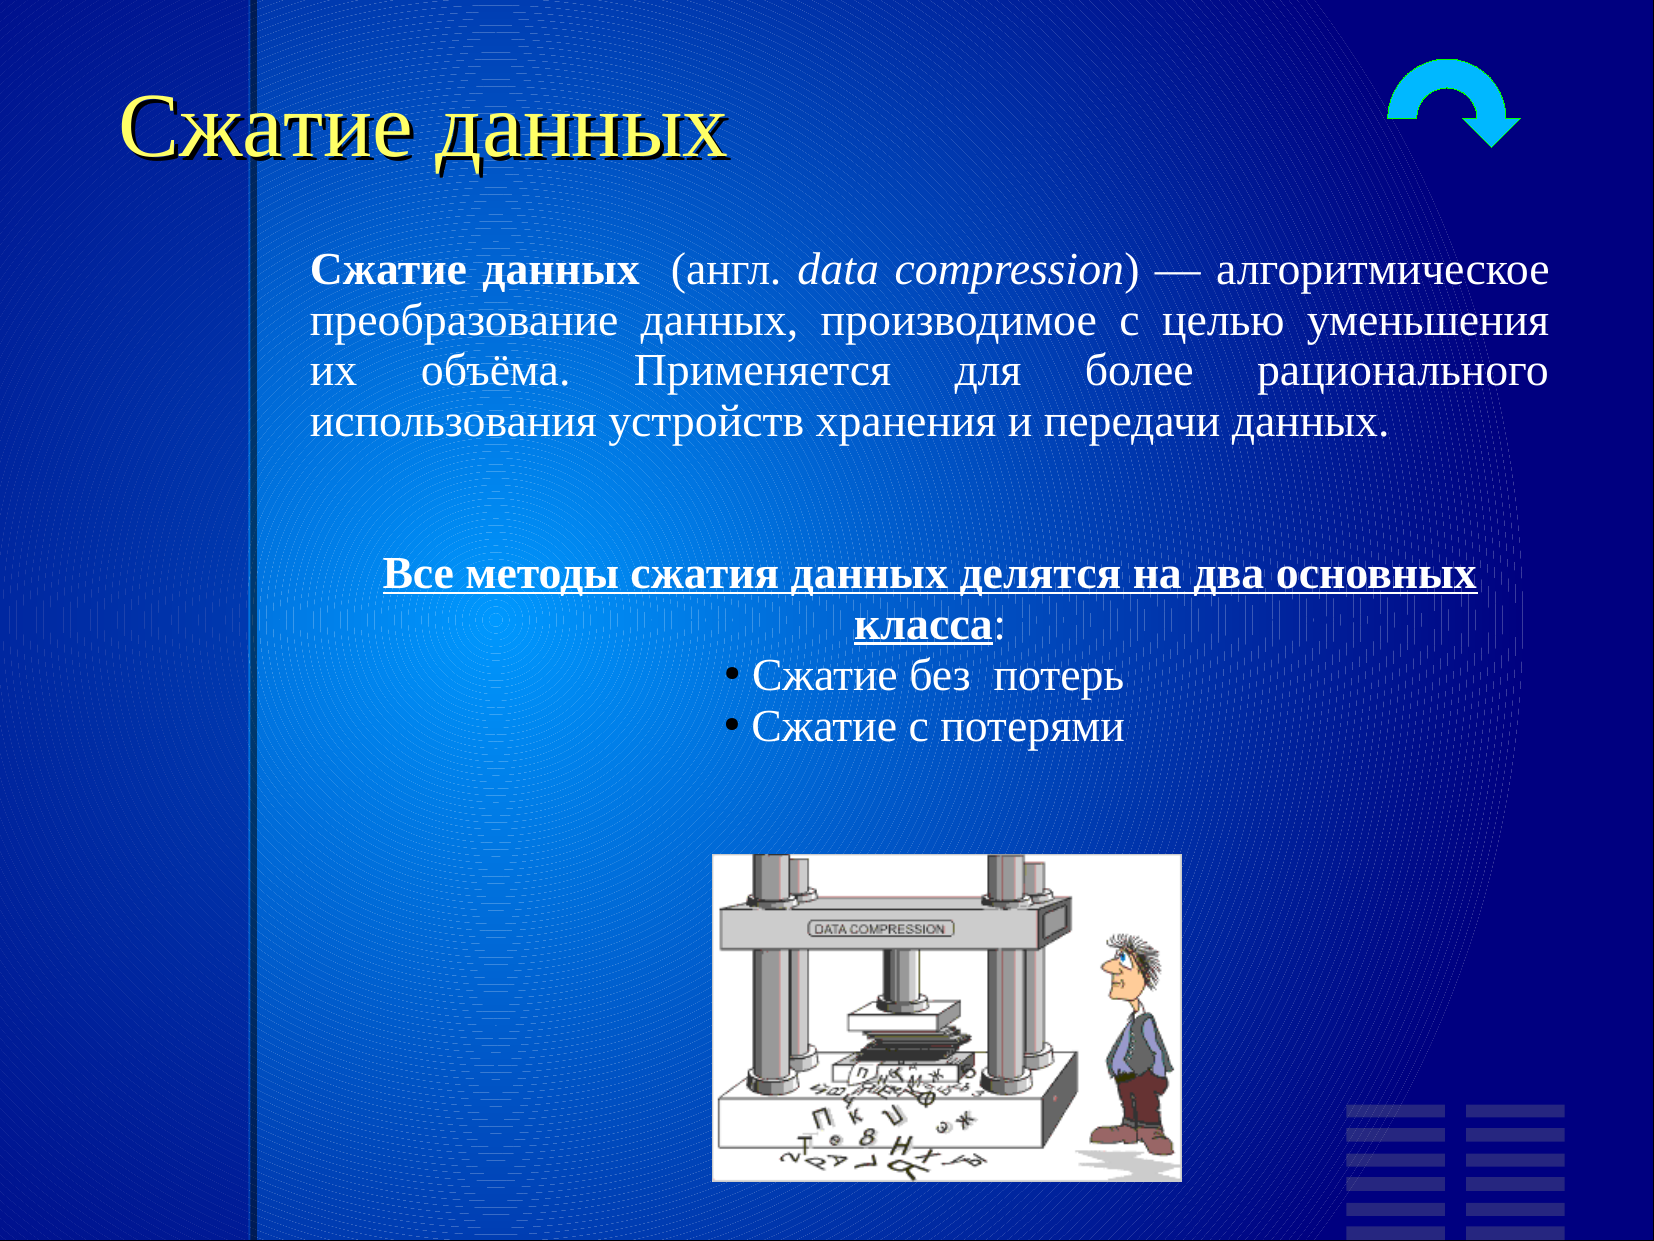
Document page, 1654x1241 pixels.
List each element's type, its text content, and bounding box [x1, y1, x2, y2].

text_box Все методы сжатия данных делятся на два основных класса: Сжатие без потерь Сжатие с потерями [295, 540, 1565, 762]
text_box Сжатие данных (англ. data compression) — алгоритмическое преобразование данных, производимое с целью уменьшения их объёма. Применяется для более рационального использования устройств хранения и передачи данных. [295, 236, 1565, 457]
picture [712, 854, 1182, 1182]
title Сжатие данных [118, 29, 1531, 222]
text_box [1387, 59, 1521, 148]
